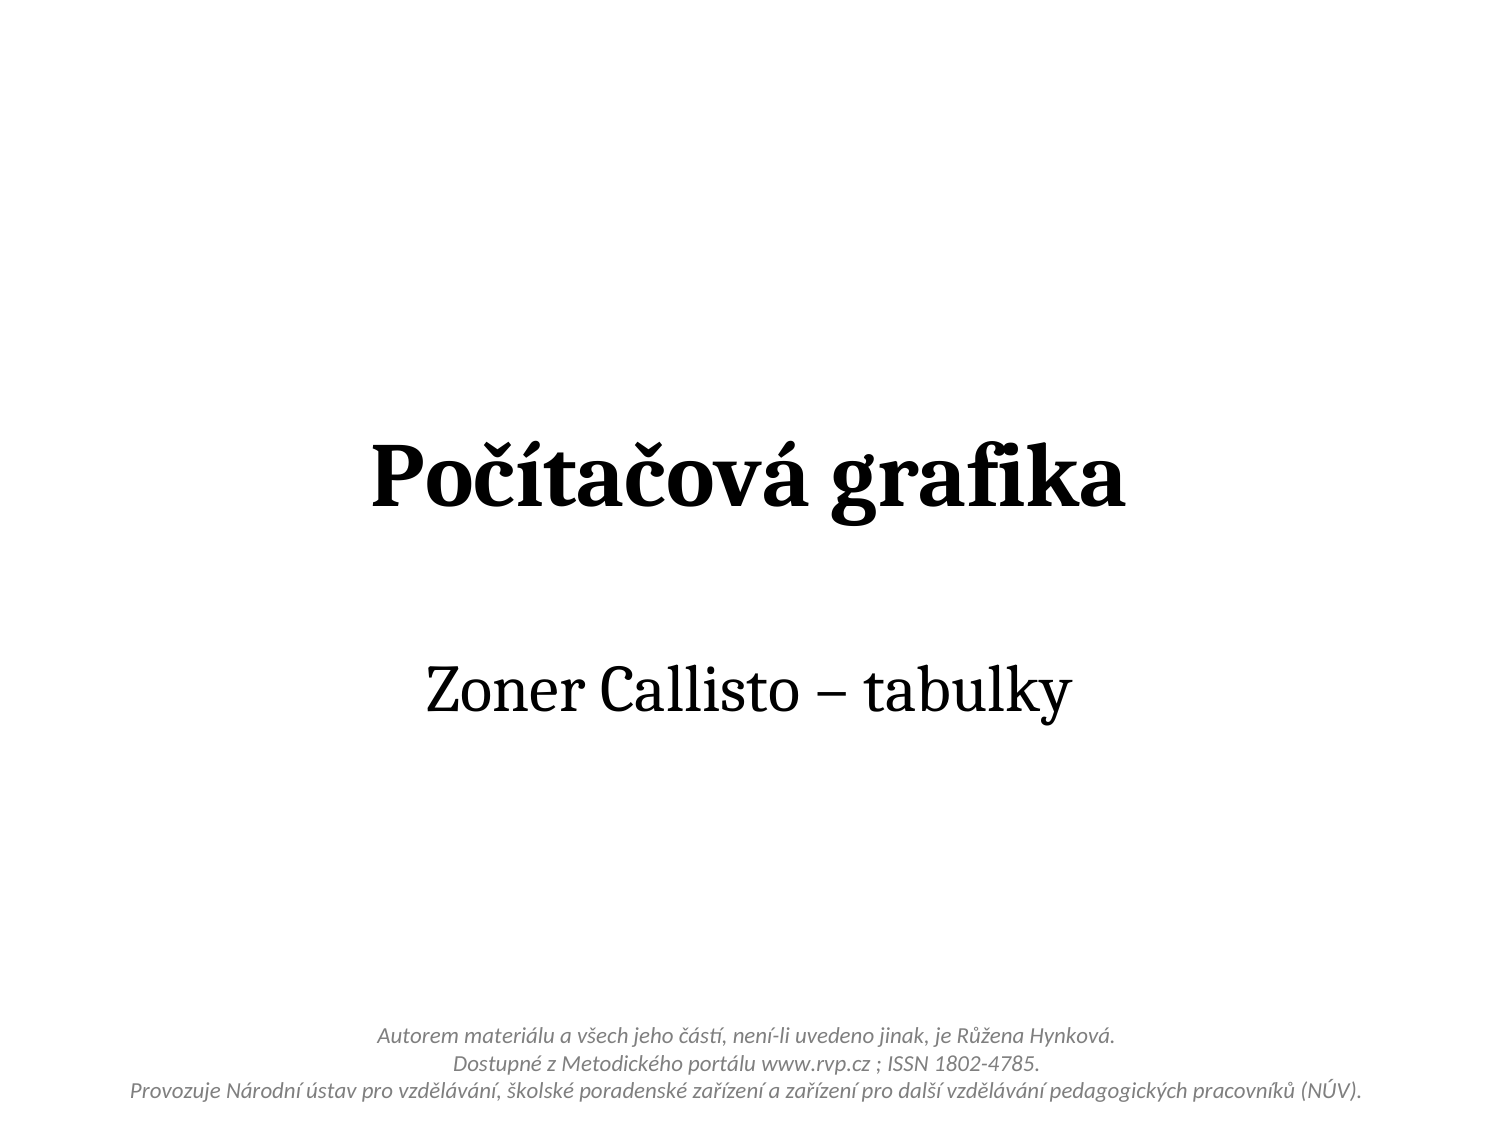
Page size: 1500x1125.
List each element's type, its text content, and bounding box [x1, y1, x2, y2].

text_box Autorem materiálu a všech jeho částí, není-li uvedeno jinak, je Růžena Hynková. Dostupné z Metodického portálu www.rvp.cz ; ISSN 1802-4785. Provozuje Národní ústav pro vzdělávání, školské poradenské zařízení a zařízení pro další vzdělávání pedagogických pracovníků (NÚV). [0, 1013, 1500, 1125]
title Počítačová grafika [112, 349, 1388, 591]
text_box Zoner Callisto – tabulky [225, 637, 1276, 926]
